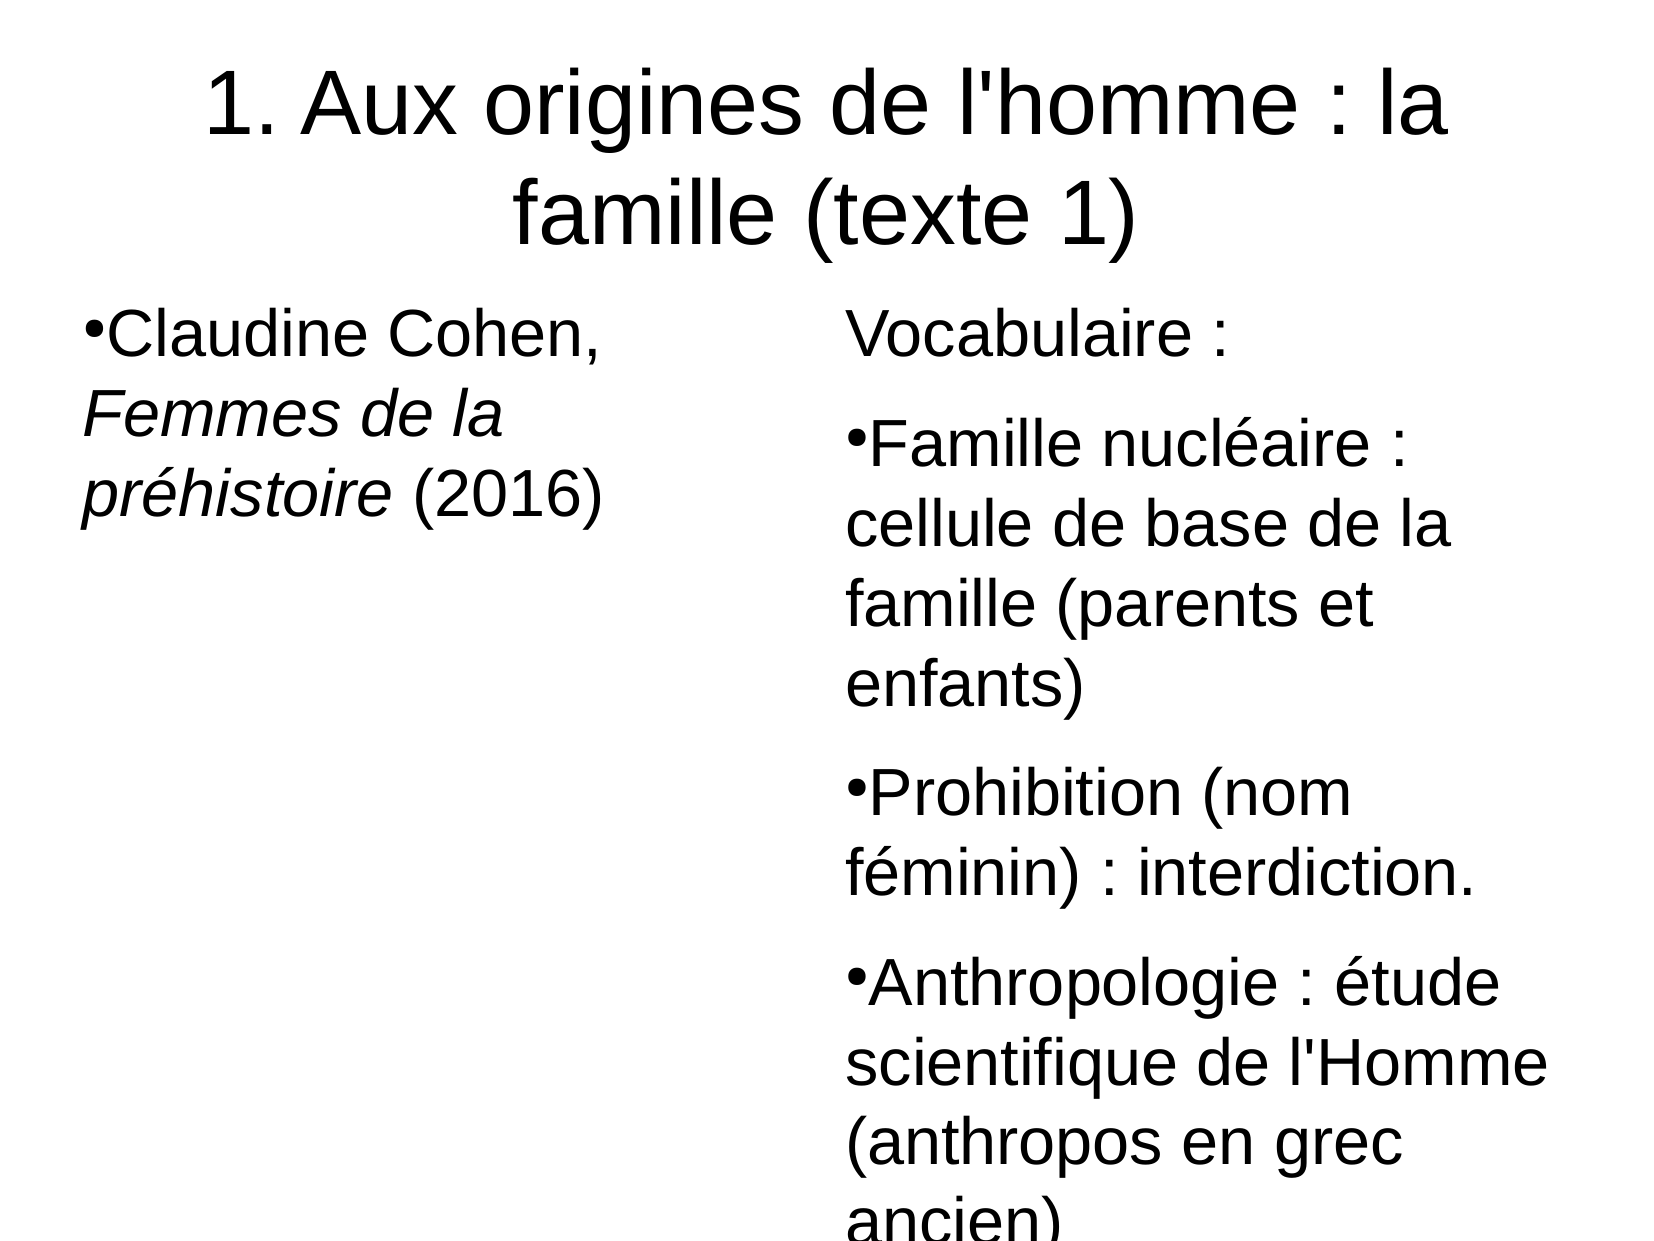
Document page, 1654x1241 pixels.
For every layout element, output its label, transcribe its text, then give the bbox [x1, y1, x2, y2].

list Vocabulaire : Famille nucléaire : cellule de base de la famille (parents et enfants) Prohibition (nom féminin) : interdiction. Anthropologie : étude scientifique de l'Homme (anthropos en grec ancien) [845, 290, 1572, 1202]
list Claudine Cohen, Femmes de la préhistoire (2016) [82, 290, 809, 1010]
title 1. Aux origines de l'homme : la famille (texte 1) [82, 42, 1571, 263]
